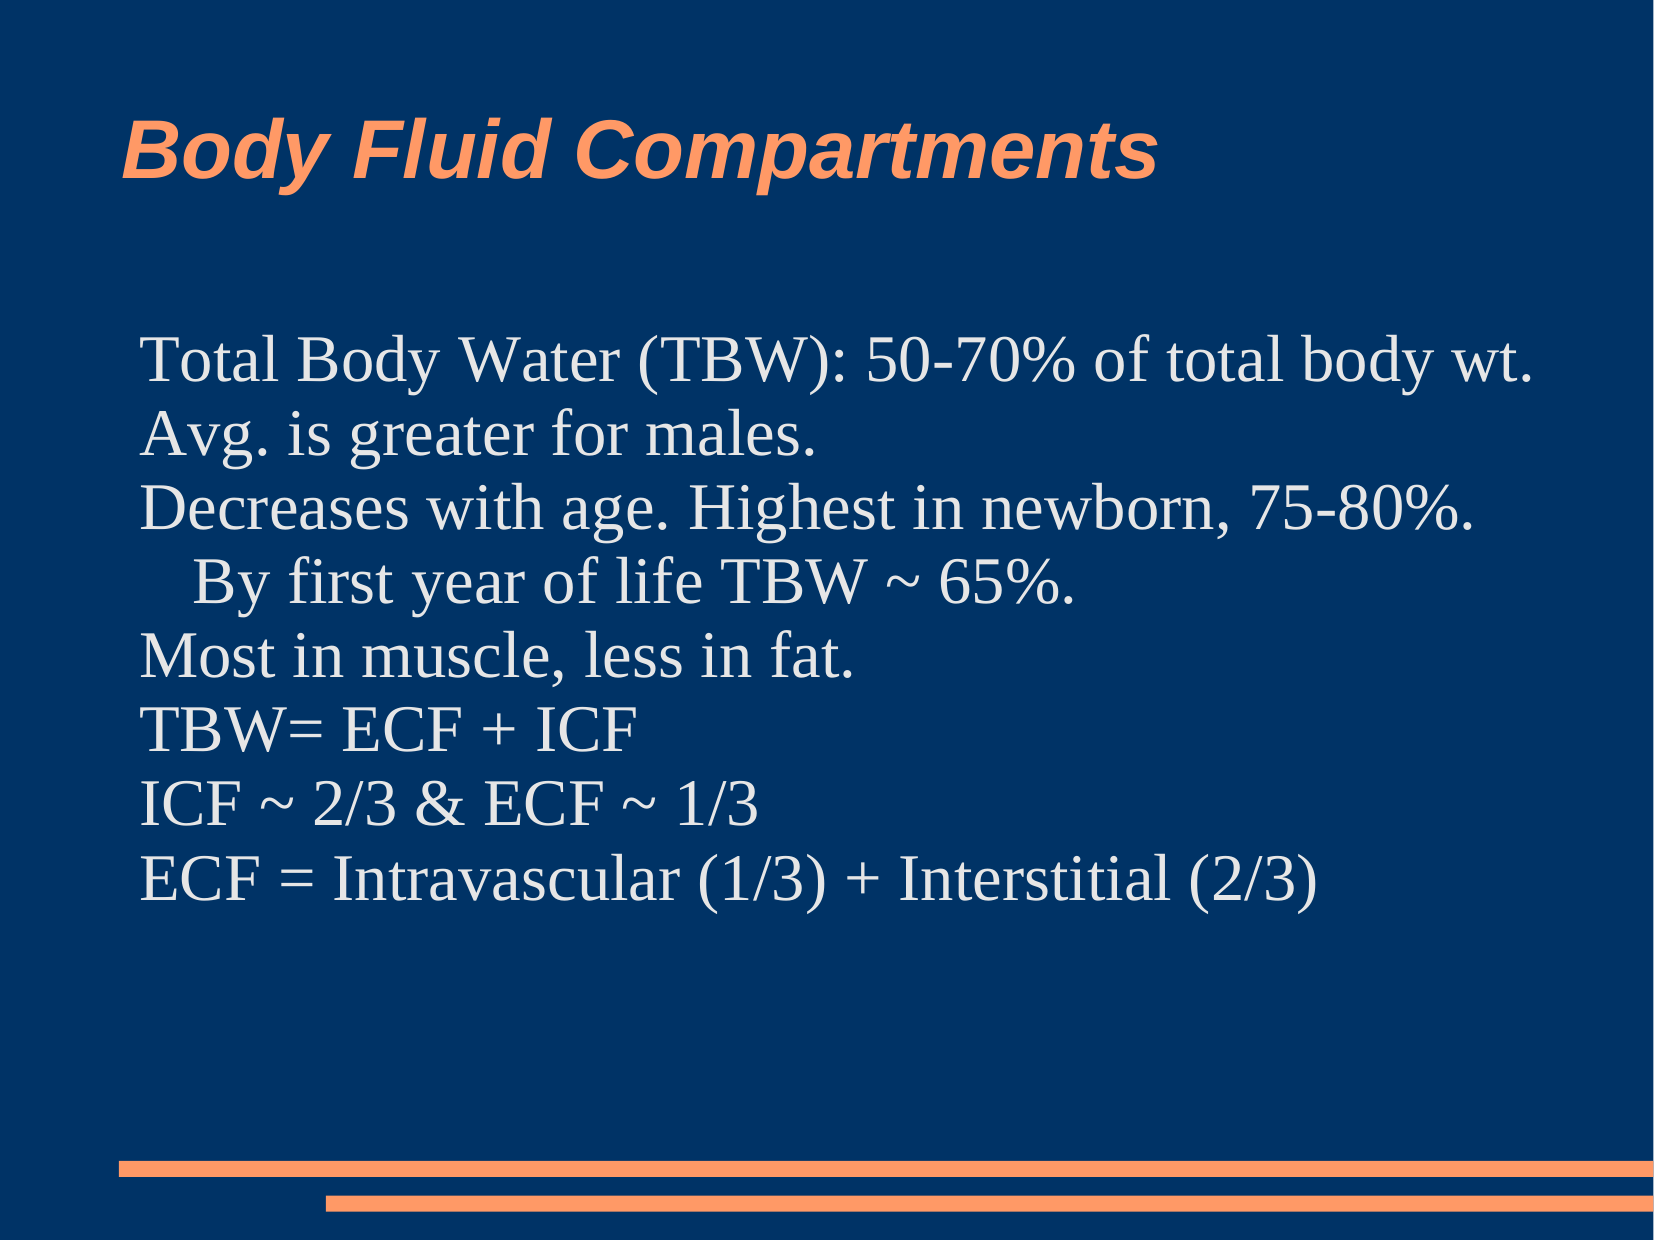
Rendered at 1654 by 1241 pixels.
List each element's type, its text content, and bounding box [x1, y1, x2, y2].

title Body Fluid Compartments [121, 46, 1534, 254]
list Total Body Water (TBW): 50-70% of total body wt. Avg. is greater for males. Decreases with age. Highest in newborn, 75-80%. By first year of life TBW ~ 65%. Most in muscle, less in fat. TBW= ECF + ICF ICF ~ 2/3 & ECF ~ 1/3 ECF = Intravascular (1/3) + Interstitial (2/3) [121, 322, 1561, 1132]
